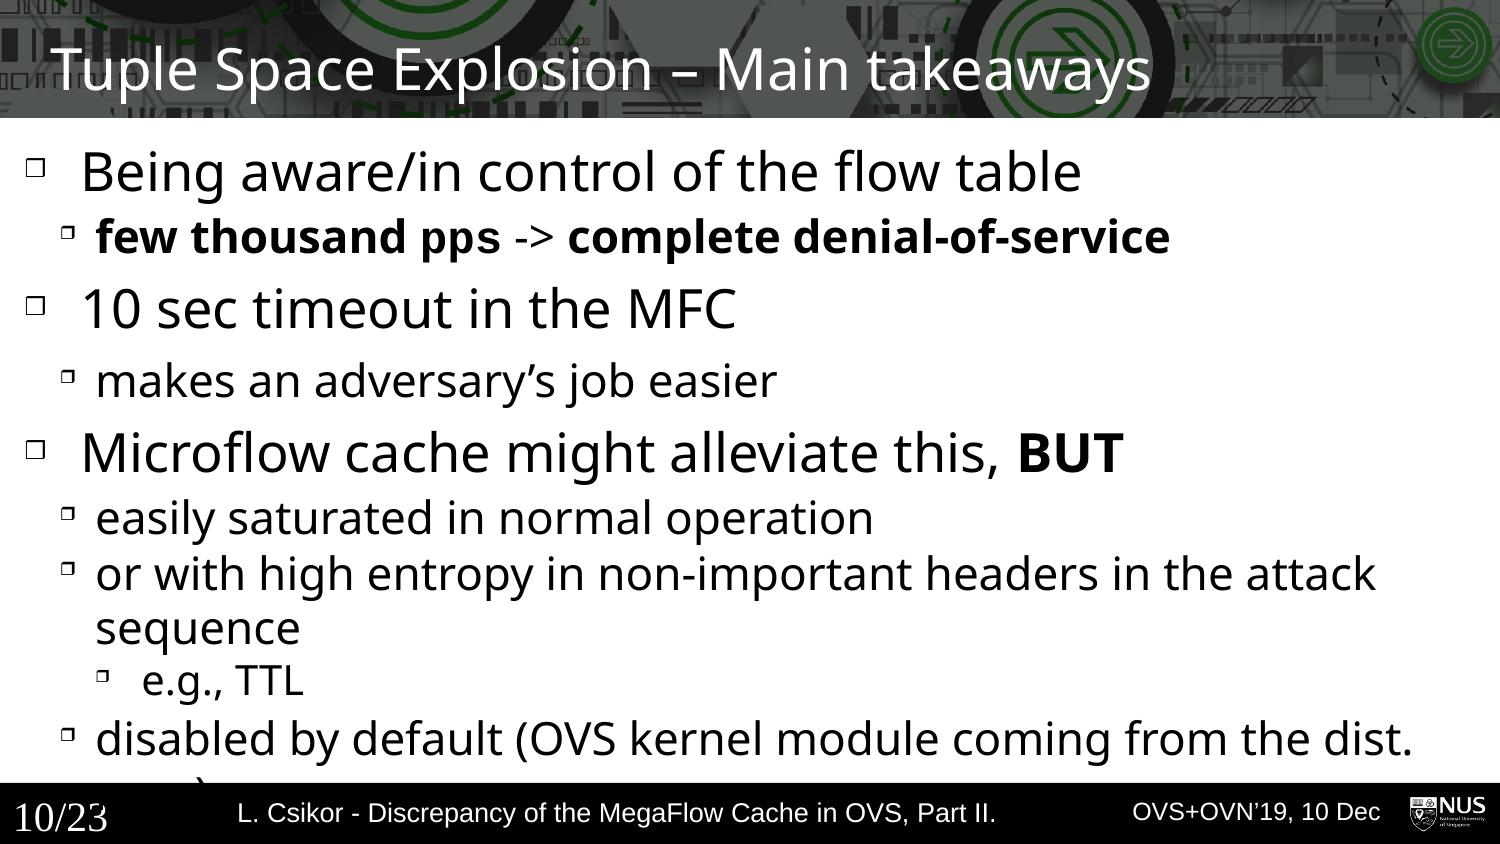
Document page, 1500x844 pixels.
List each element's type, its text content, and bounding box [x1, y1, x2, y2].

text_box Tuple Space Explosion – Main takeaways [35, 37, 1386, 97]
picture [1395, 782, 1500, 844]
text_box Being aware/in control of the flow table few thousand pps -> complete denial-of-service 10 sec timeout in the MFC makes an adversary’s job easier Microflow cache might alleviate this, BUT easily saturated in normal operation or with high entropy in non-important headers in the attack sequence e.g., TTL disabled by default (OVS kernel module coming from the dist. repo) [9, 129, 1490, 770]
picture [0, 0, 1500, 118]
